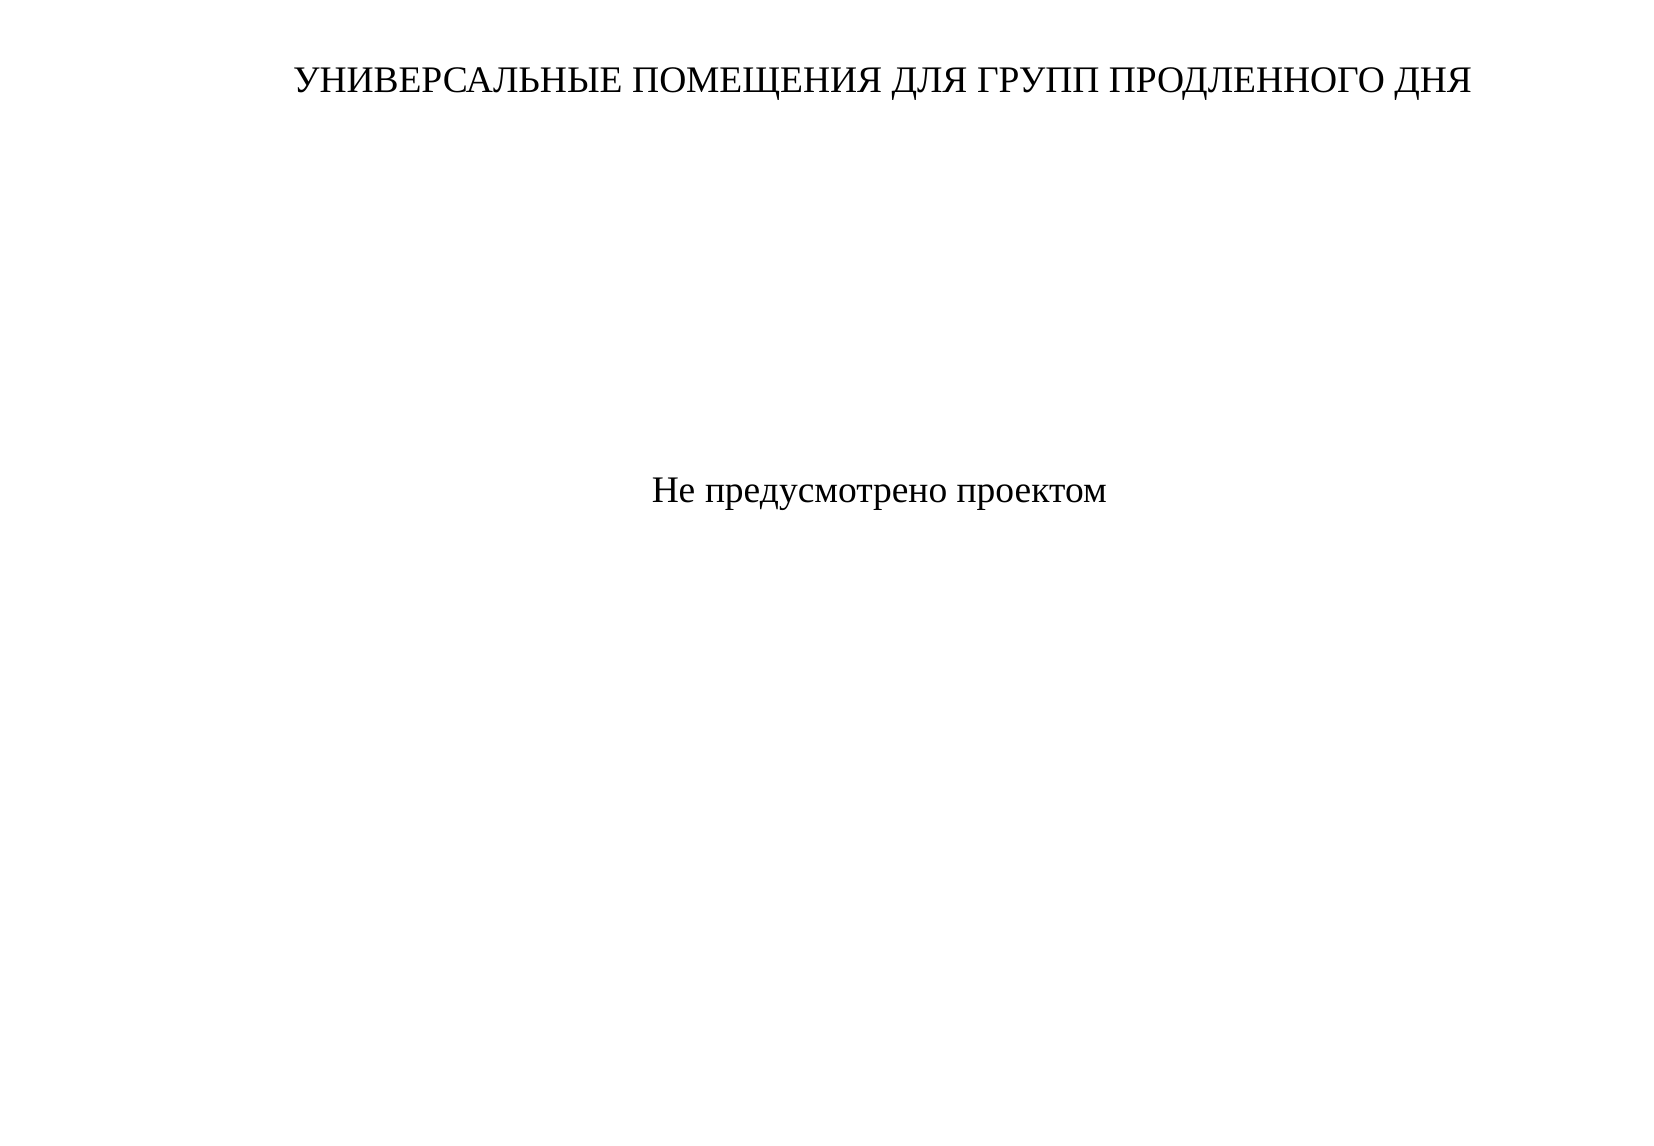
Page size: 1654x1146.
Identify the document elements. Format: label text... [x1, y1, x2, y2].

text_box Не предусмотрено проектом [346, 455, 1413, 520]
text_box УНИВЕРСАЛЬНЫЕ ПОМЕЩЕНИЯ ДЛЯ ГРУПП ПРОДЛЕННОГО ДНЯ [205, 45, 1560, 110]
